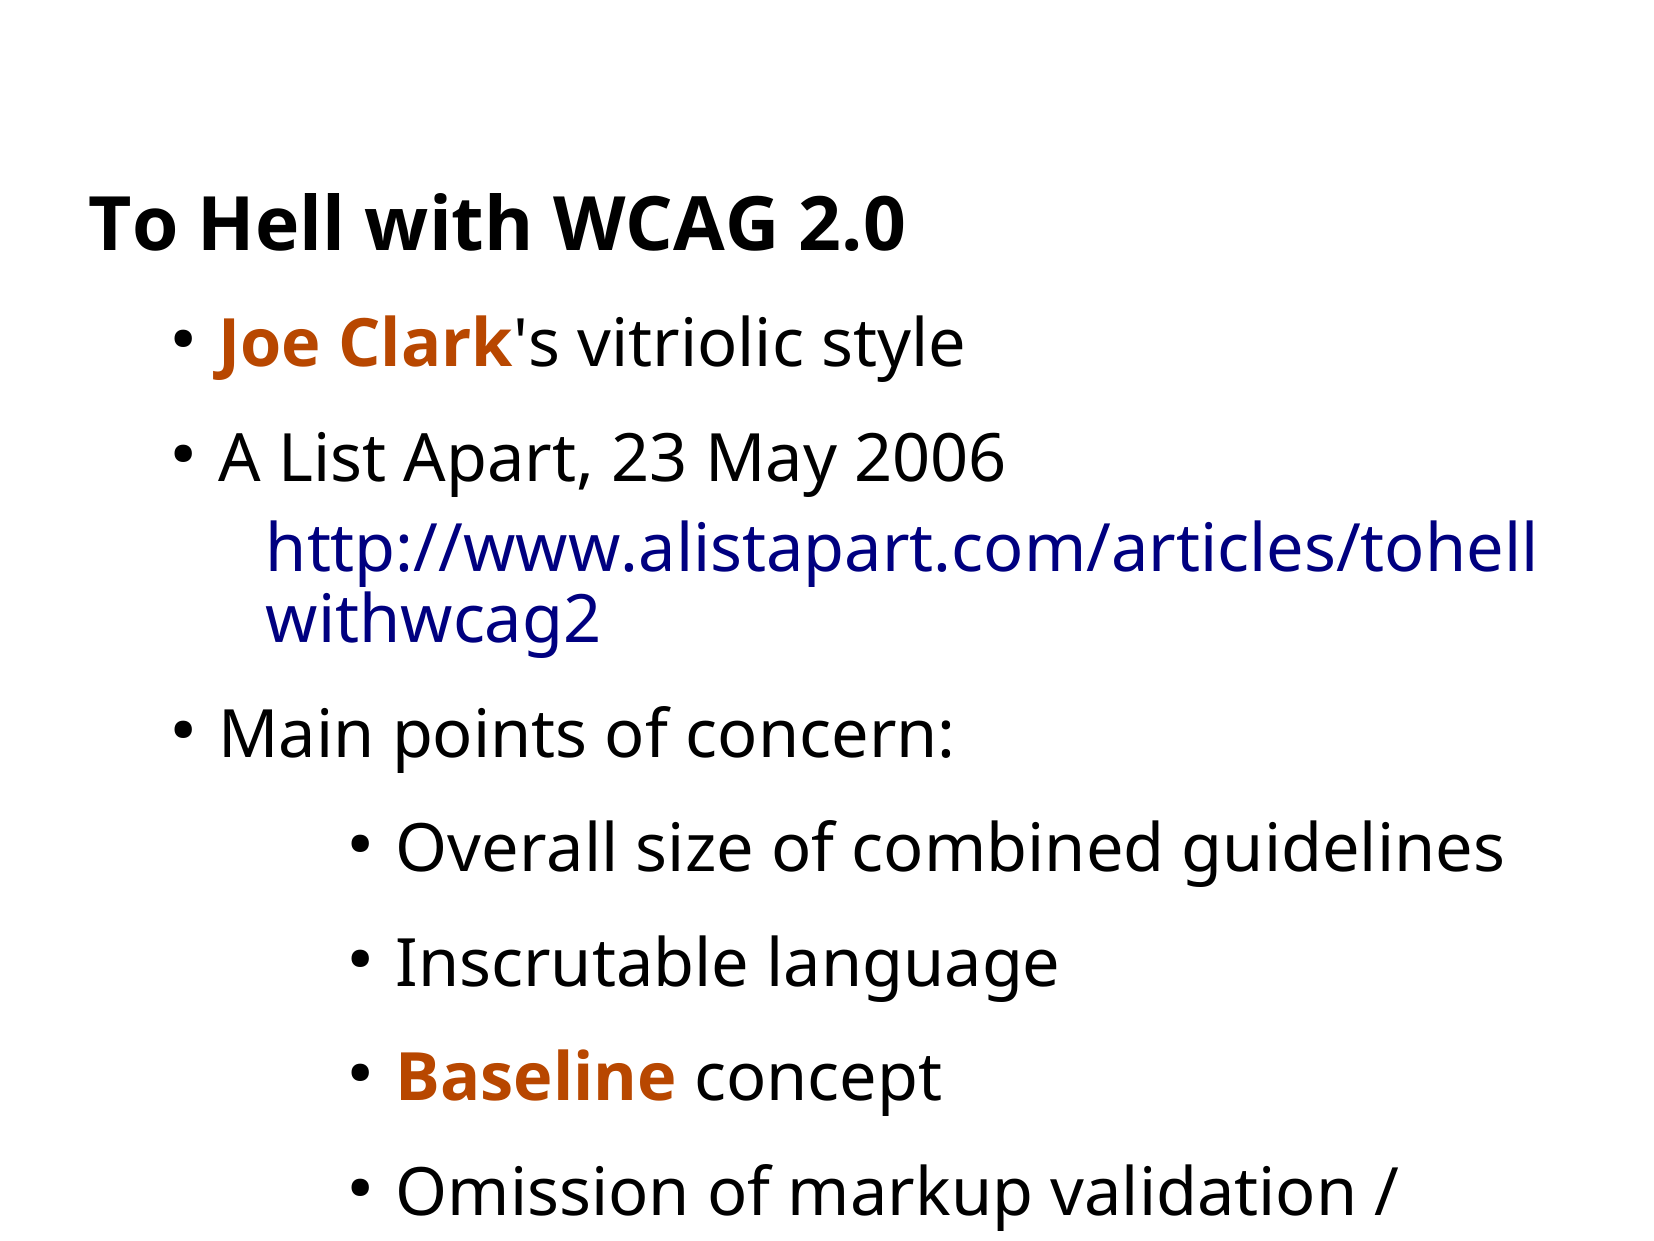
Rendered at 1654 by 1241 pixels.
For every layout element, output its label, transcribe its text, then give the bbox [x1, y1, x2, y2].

title To Hell with WCAG 2.0 [88, 176, 1565, 267]
list Joe Clark's vitriolic style A List Apart, 23 May 2006 http://www.alistapart.com/articles/tohellwithwcag2 Main points of concern: Overall size of combined guidelines Inscrutable language Baseline concept Omission of markup validation / standards [88, 295, 1565, 1152]
